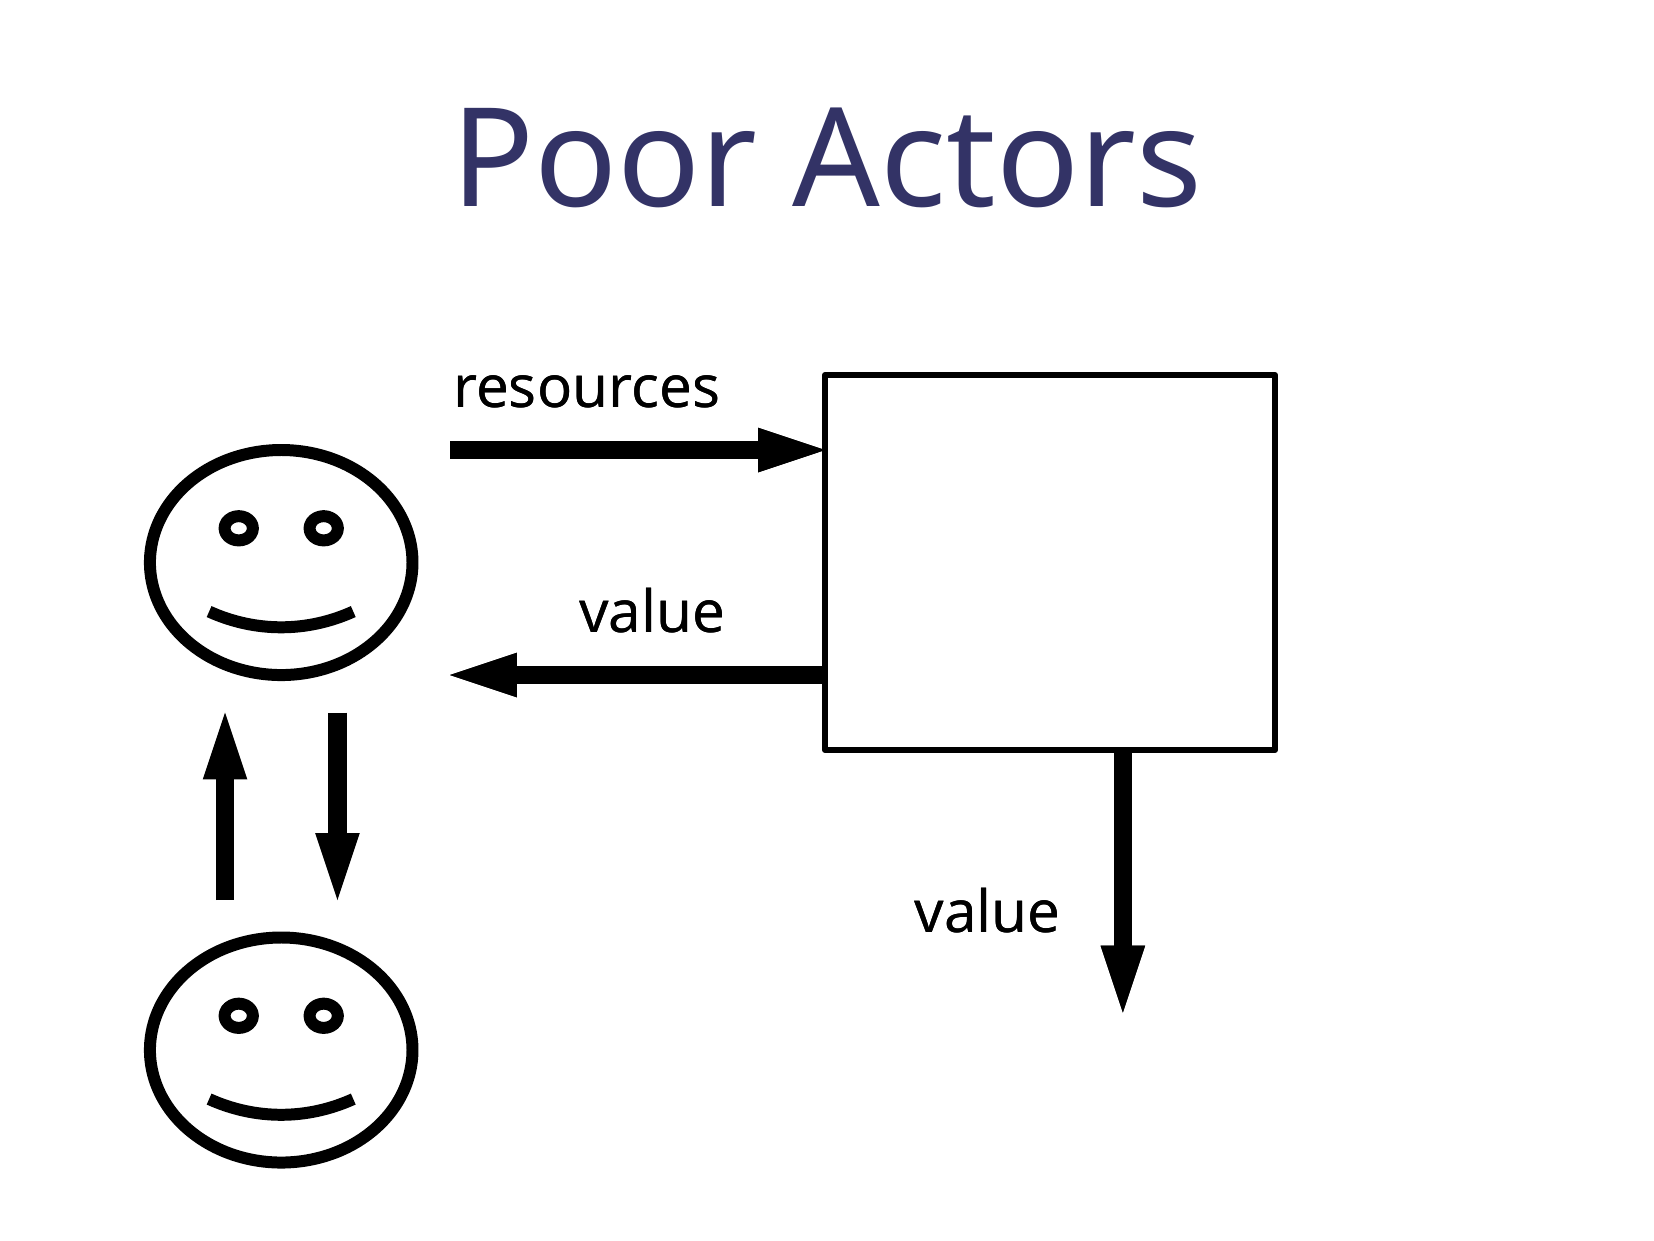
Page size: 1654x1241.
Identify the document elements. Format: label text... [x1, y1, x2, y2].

text_box value [900, 862, 1086, 949]
text_box value [564, 562, 751, 649]
title Poor Actors [82, 49, 1571, 257]
text_box resources [438, 337, 751, 424]
